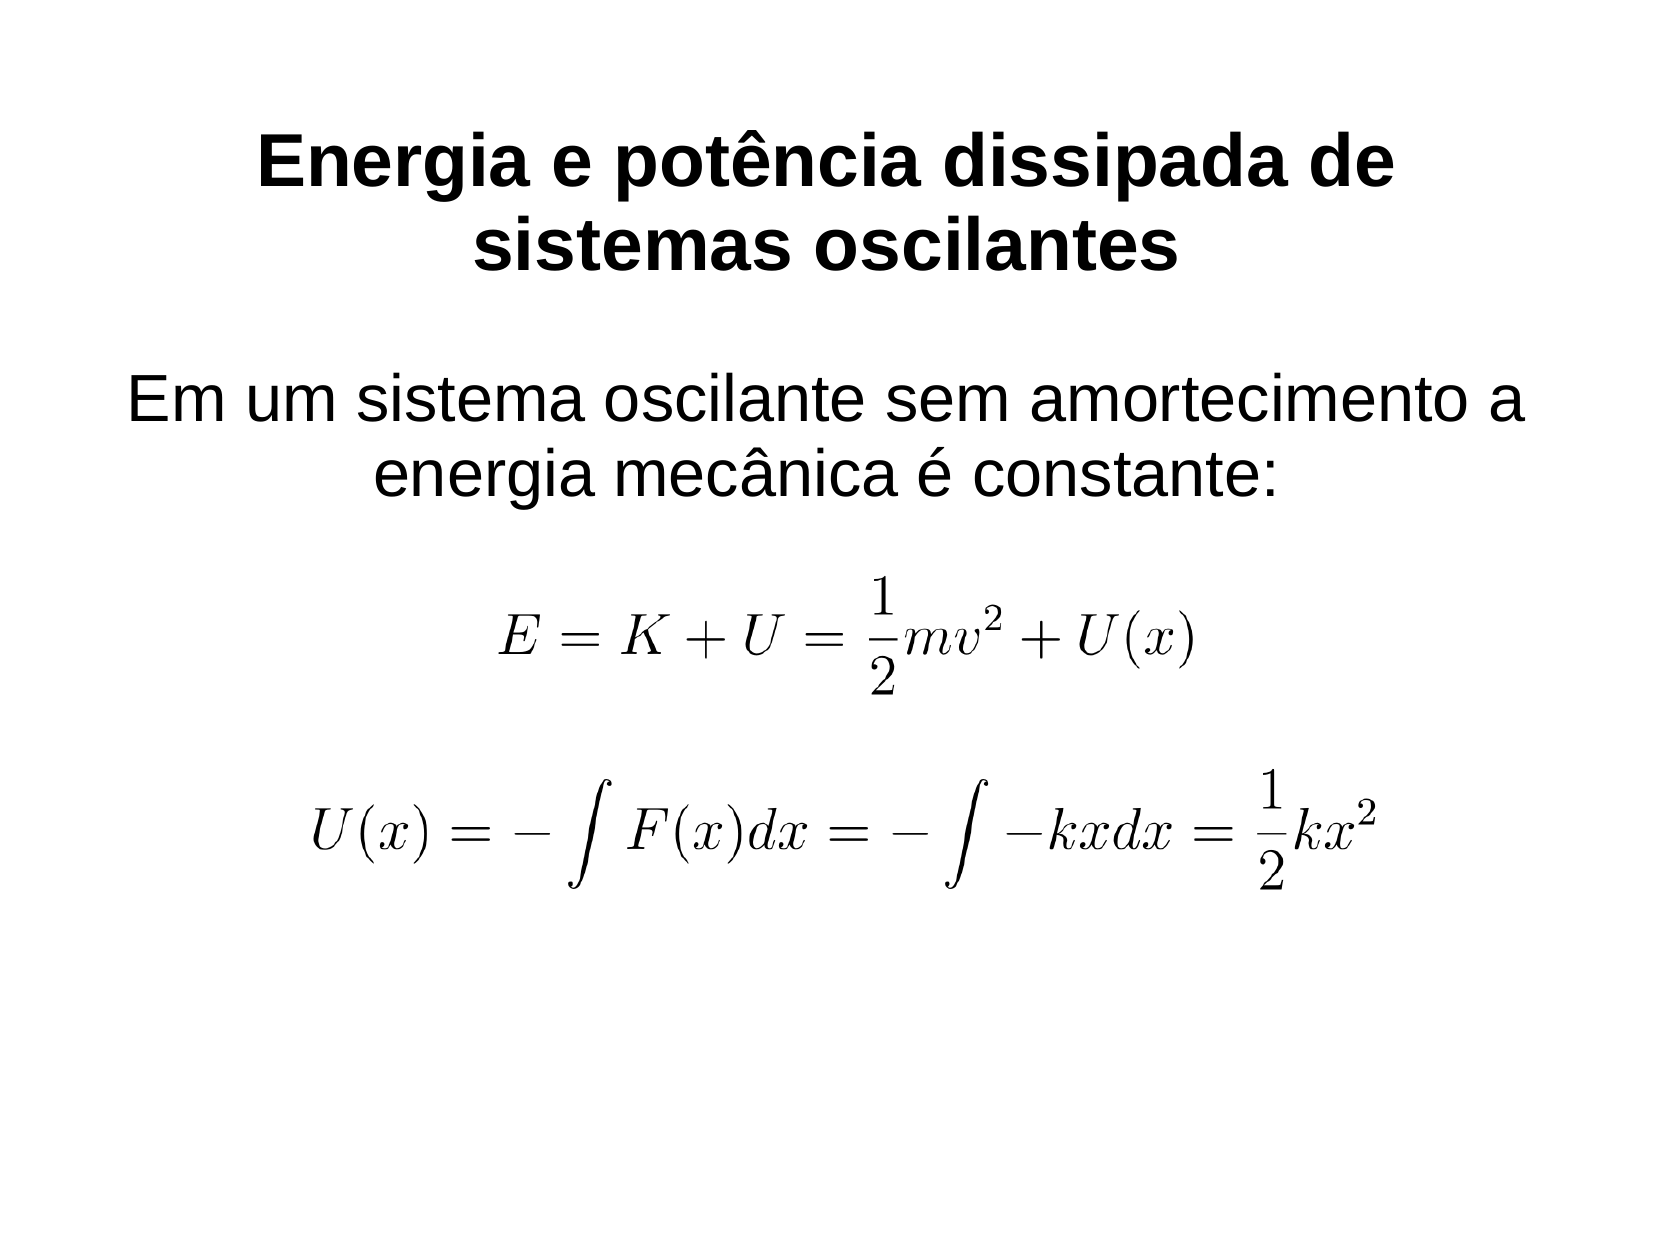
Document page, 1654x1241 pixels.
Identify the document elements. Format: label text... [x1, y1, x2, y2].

picture [304, 736, 1394, 922]
picture [484, 564, 1208, 709]
subtitle Energia e potência dissipada de sistemas oscilantes Em um sistema oscilante sem amortecimento a energia mecânica é constante: [82, 49, 1571, 730]
